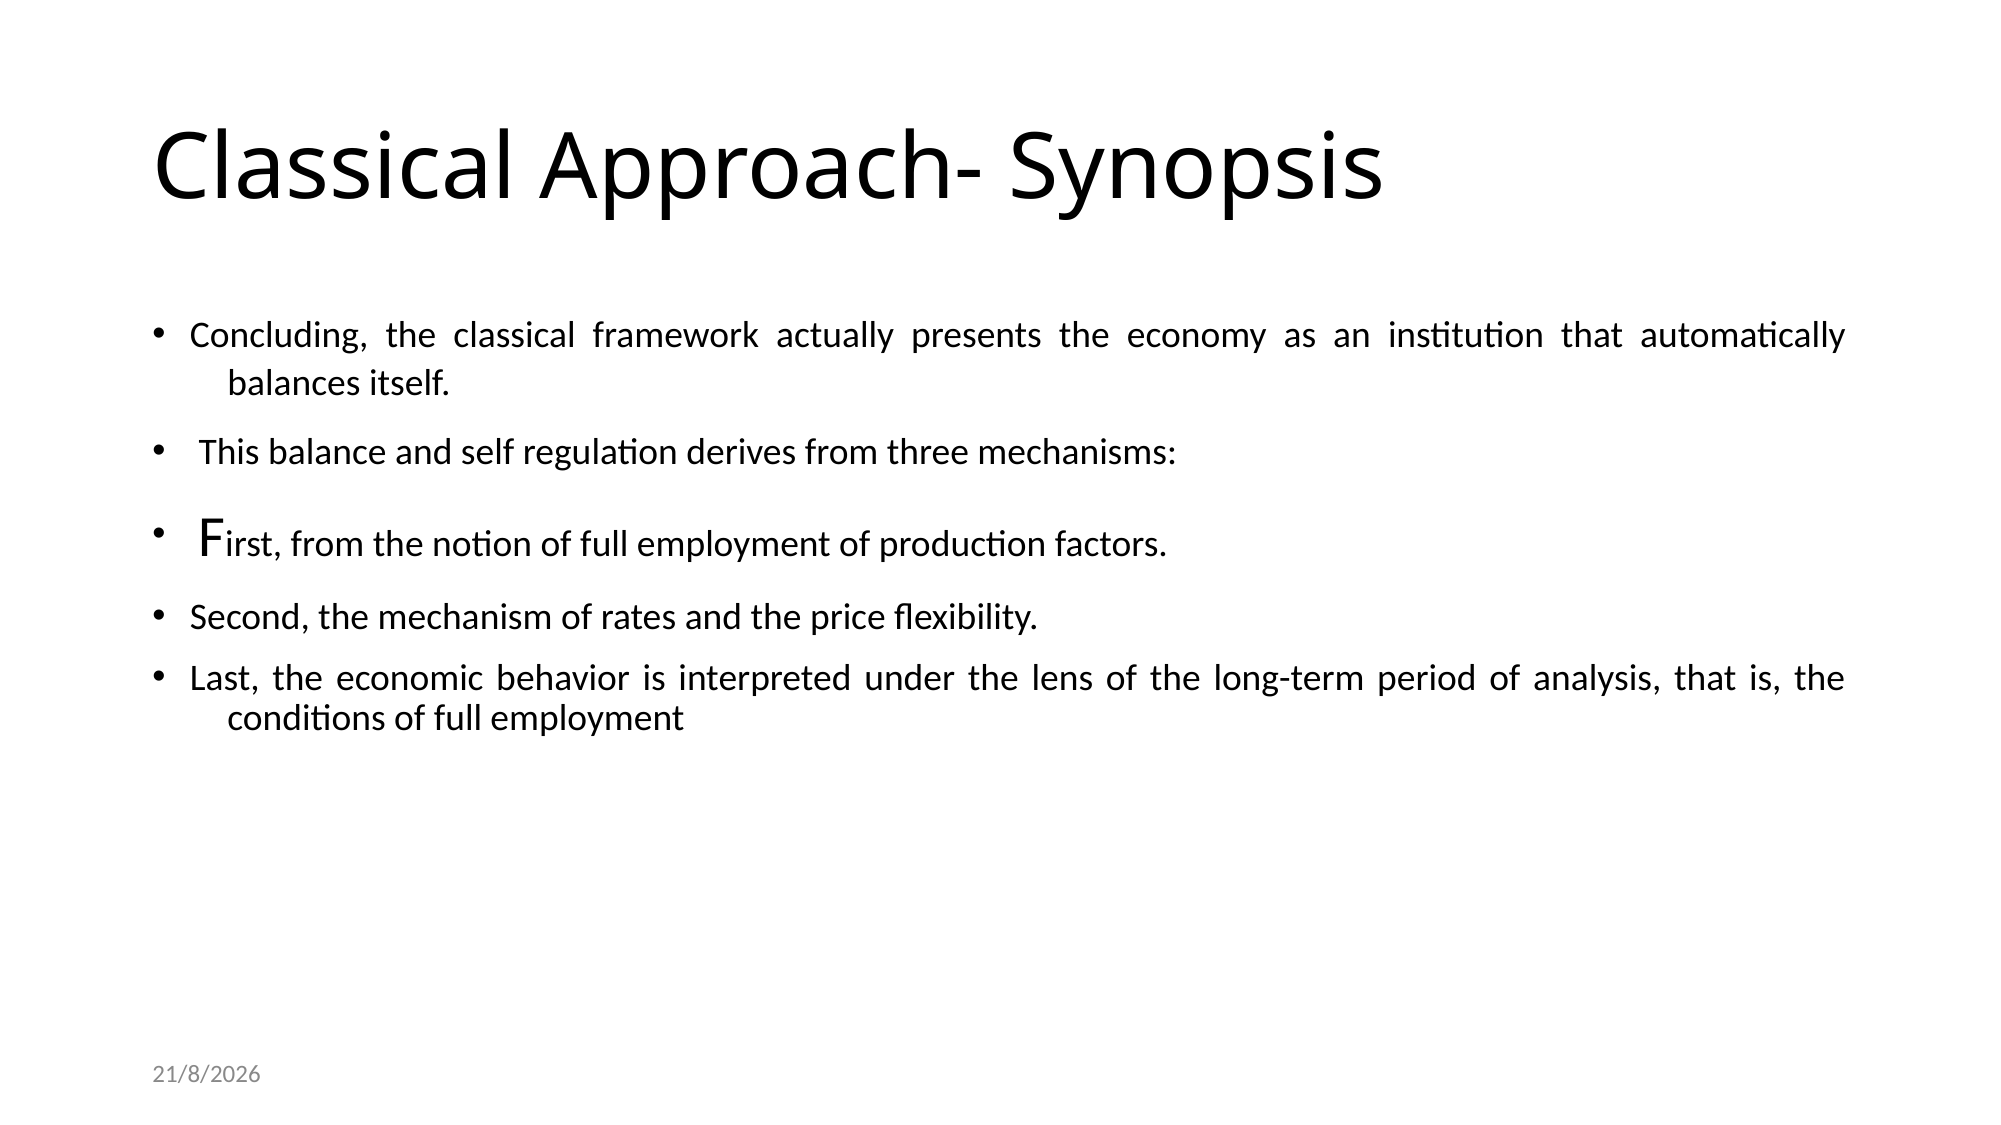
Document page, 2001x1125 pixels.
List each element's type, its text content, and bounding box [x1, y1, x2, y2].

title Classical Approach- Synopsis [137, 59, 1863, 278]
text_box 15/3/2022 [137, 1042, 588, 1103]
list Concluding, the classical framework actually presents the economy as an institution that automatically balances itself. This balance and self regulation derives from three mechanisms: First, from the notion of full employment of production factors. Second, the mechanism of rates and the price flexibility. Last, the economic behavior is interpreted under the lens of the long-term period of analysis, that is, the conditions of full employment [137, 299, 1863, 1014]
